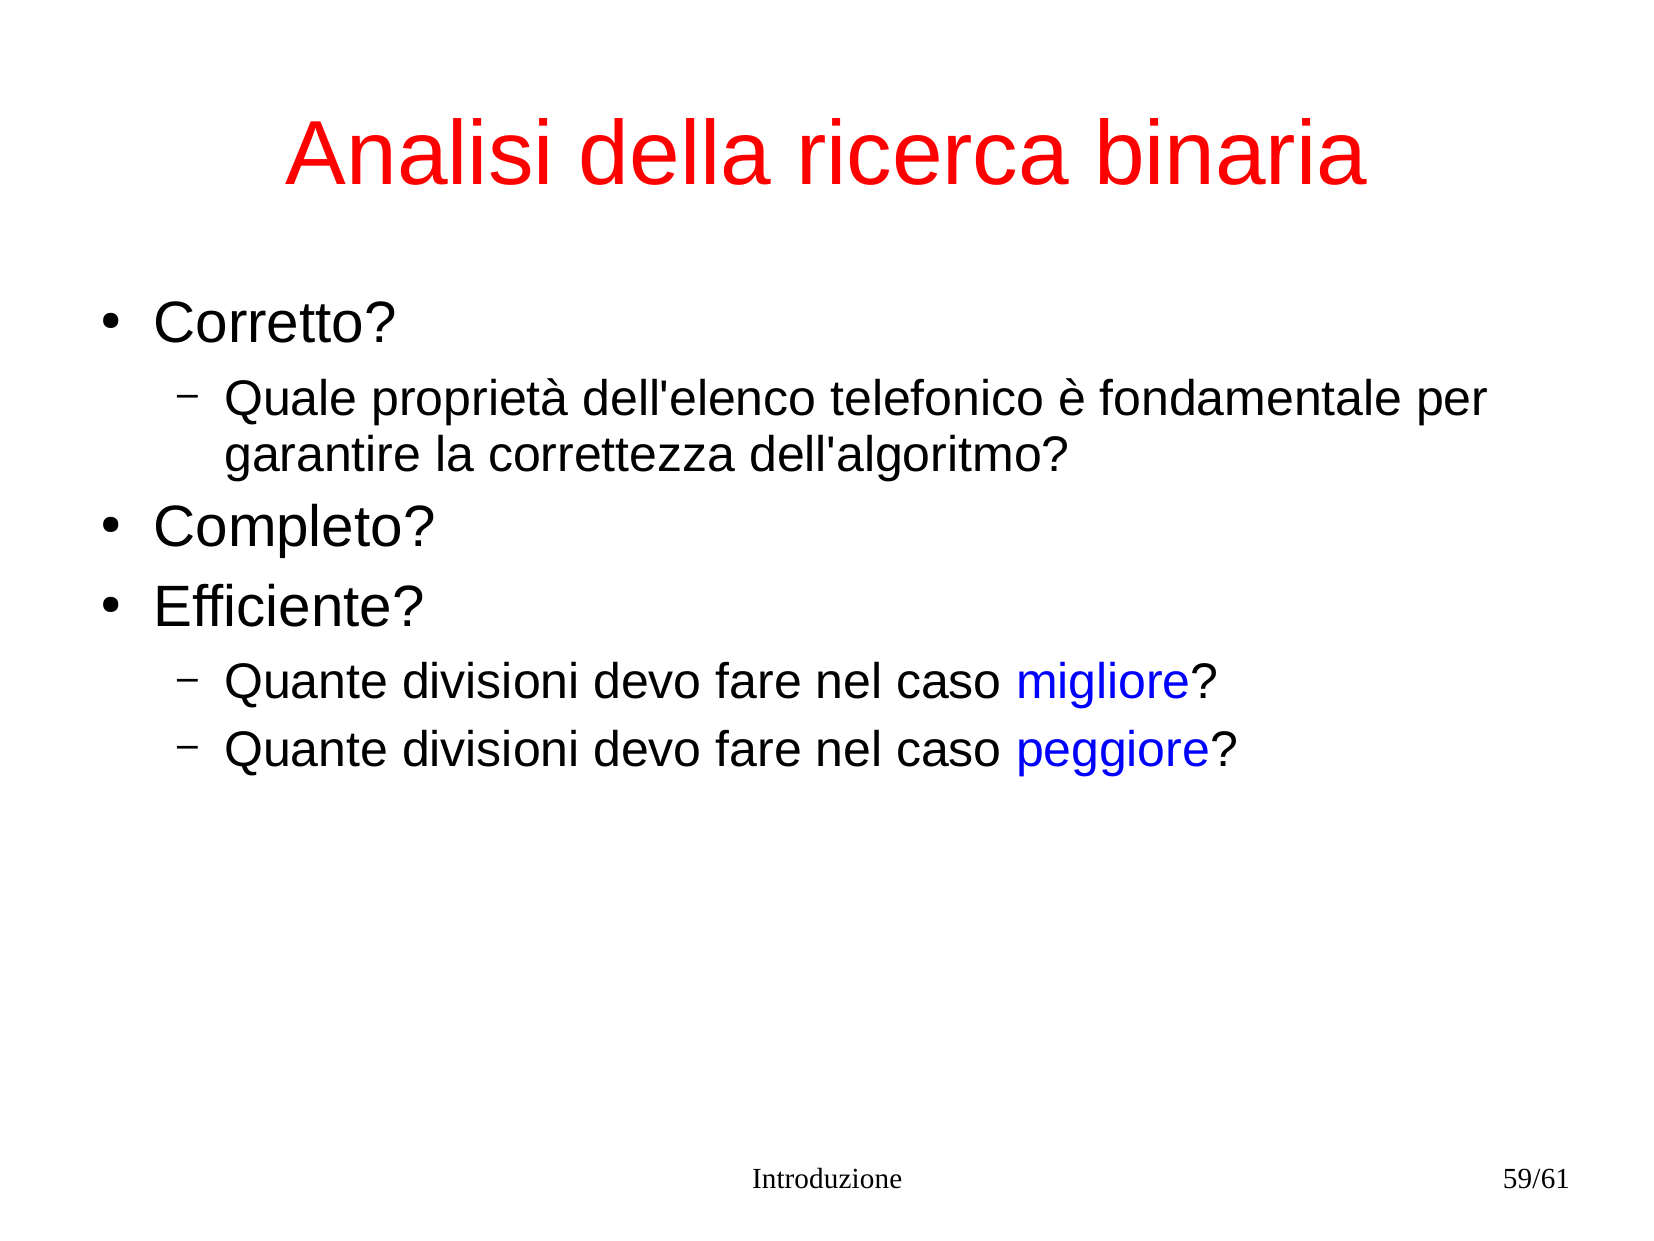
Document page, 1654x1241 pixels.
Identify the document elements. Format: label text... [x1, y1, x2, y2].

title Analisi della ricerca binaria [82, 49, 1571, 257]
list Corretto? Quale proprietà dell'elenco telefonico è fondamentale per garantire la correttezza dell'algoritmo? Completo? Efficiente? Quante divisioni devo fare nel caso migliore? Quante divisioni devo fare nel caso peggiore? [82, 290, 1571, 1126]
